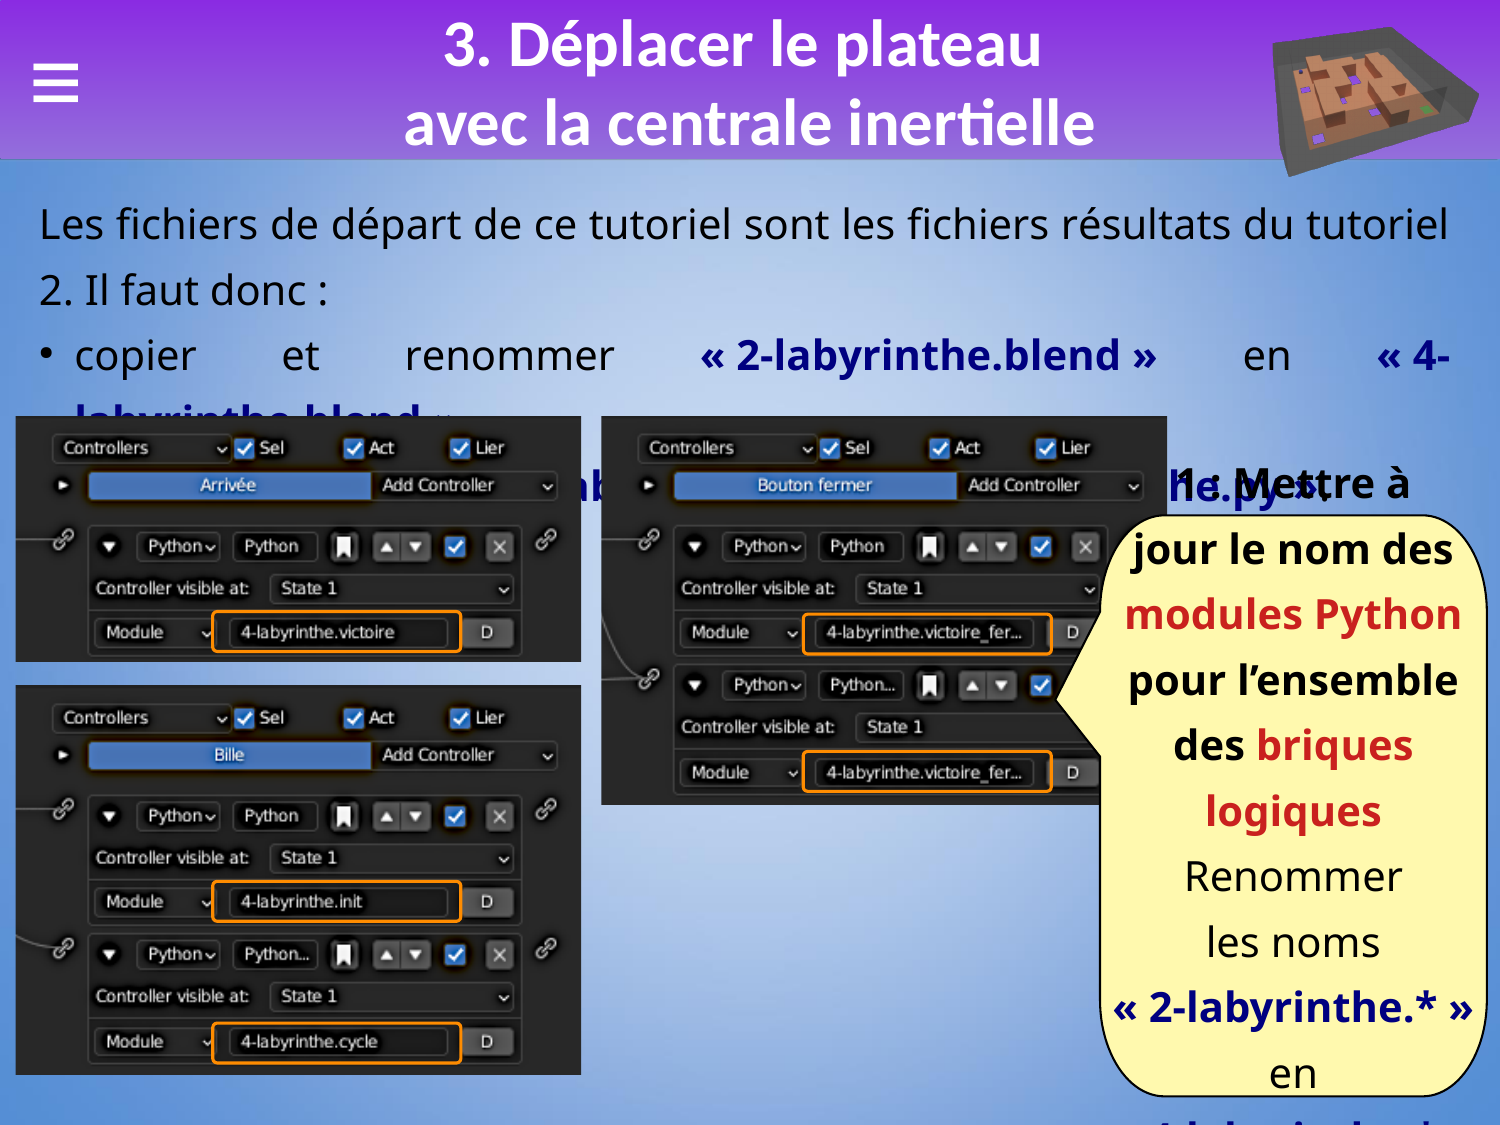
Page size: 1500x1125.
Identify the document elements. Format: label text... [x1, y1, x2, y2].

text_box Les fichiers de départ de ce tutoriel sont les fichiers résultats du tutoriel 2. Il faut donc : copier et renommer « 2-labyrinthe.blend » en « 4-labyrinthe.blend », copier et renommer « 2-labyrinthe.py» en « 4-labyrinthe.py ». [24, 179, 1466, 386]
picture [0, 27, 1500, 1125]
text_box ≡ [14, 23, 101, 141]
text_box 3. Déplacer le plateau avec la centrale inertielle [0, 0, 1500, 159]
text_box 1 : Mettre à jour le nom des modules Python pour l’ensemble des briques logiques Renommer les noms « 2-labyrinthe.* » en « 4-labyrinthe.* » [1055, 515, 1487, 1097]
